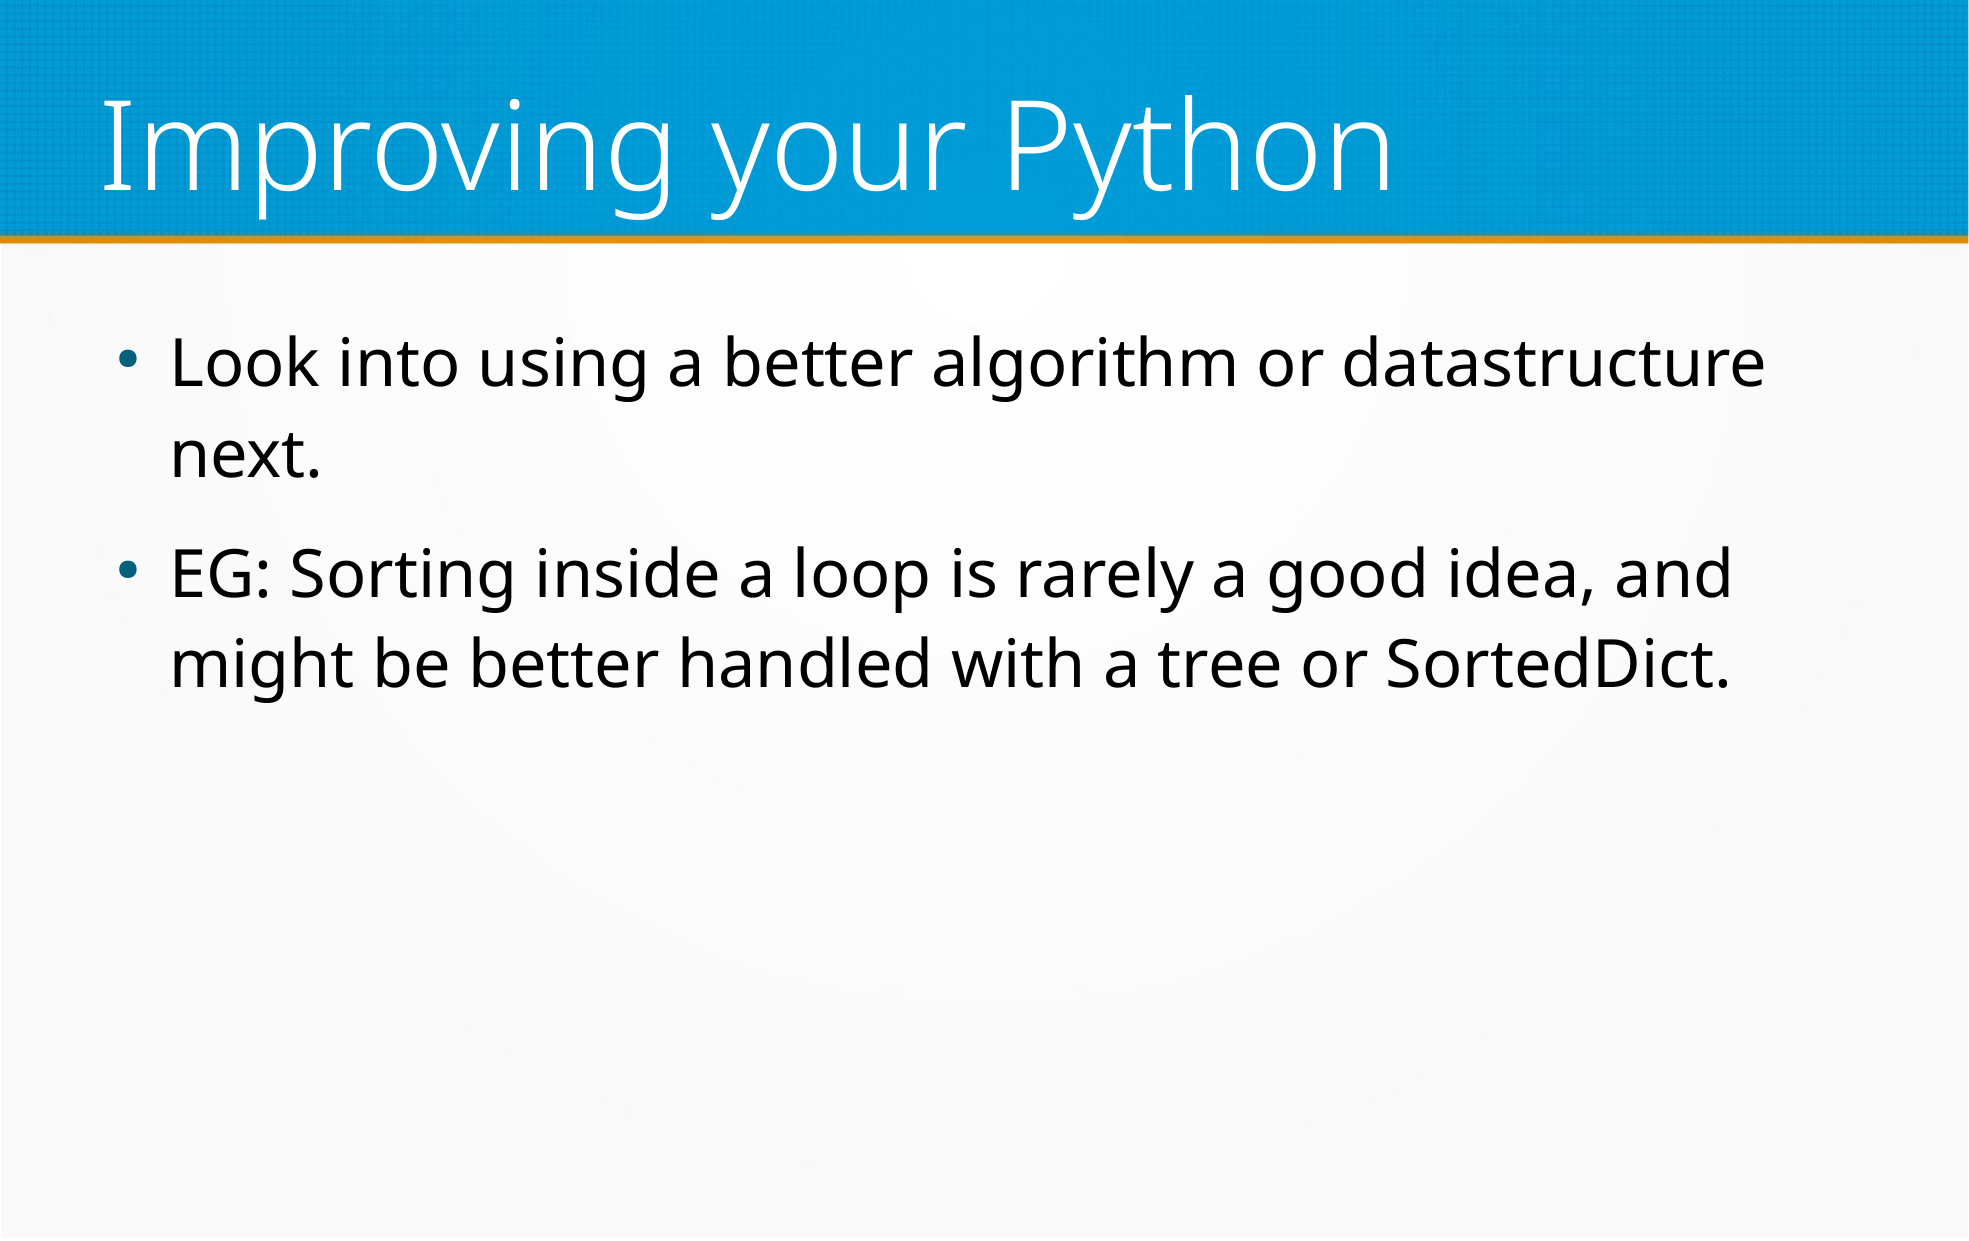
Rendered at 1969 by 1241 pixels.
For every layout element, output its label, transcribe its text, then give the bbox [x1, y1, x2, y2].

list Look into using a better algorithm or datastructure next. EG: Sorting inside a loop is rarely a good idea, and might be better handled with a tree or SortedDict. [98, 315, 1861, 1081]
picture [0, 233, 1969, 1241]
title Improving your Python [98, 19, 1870, 227]
